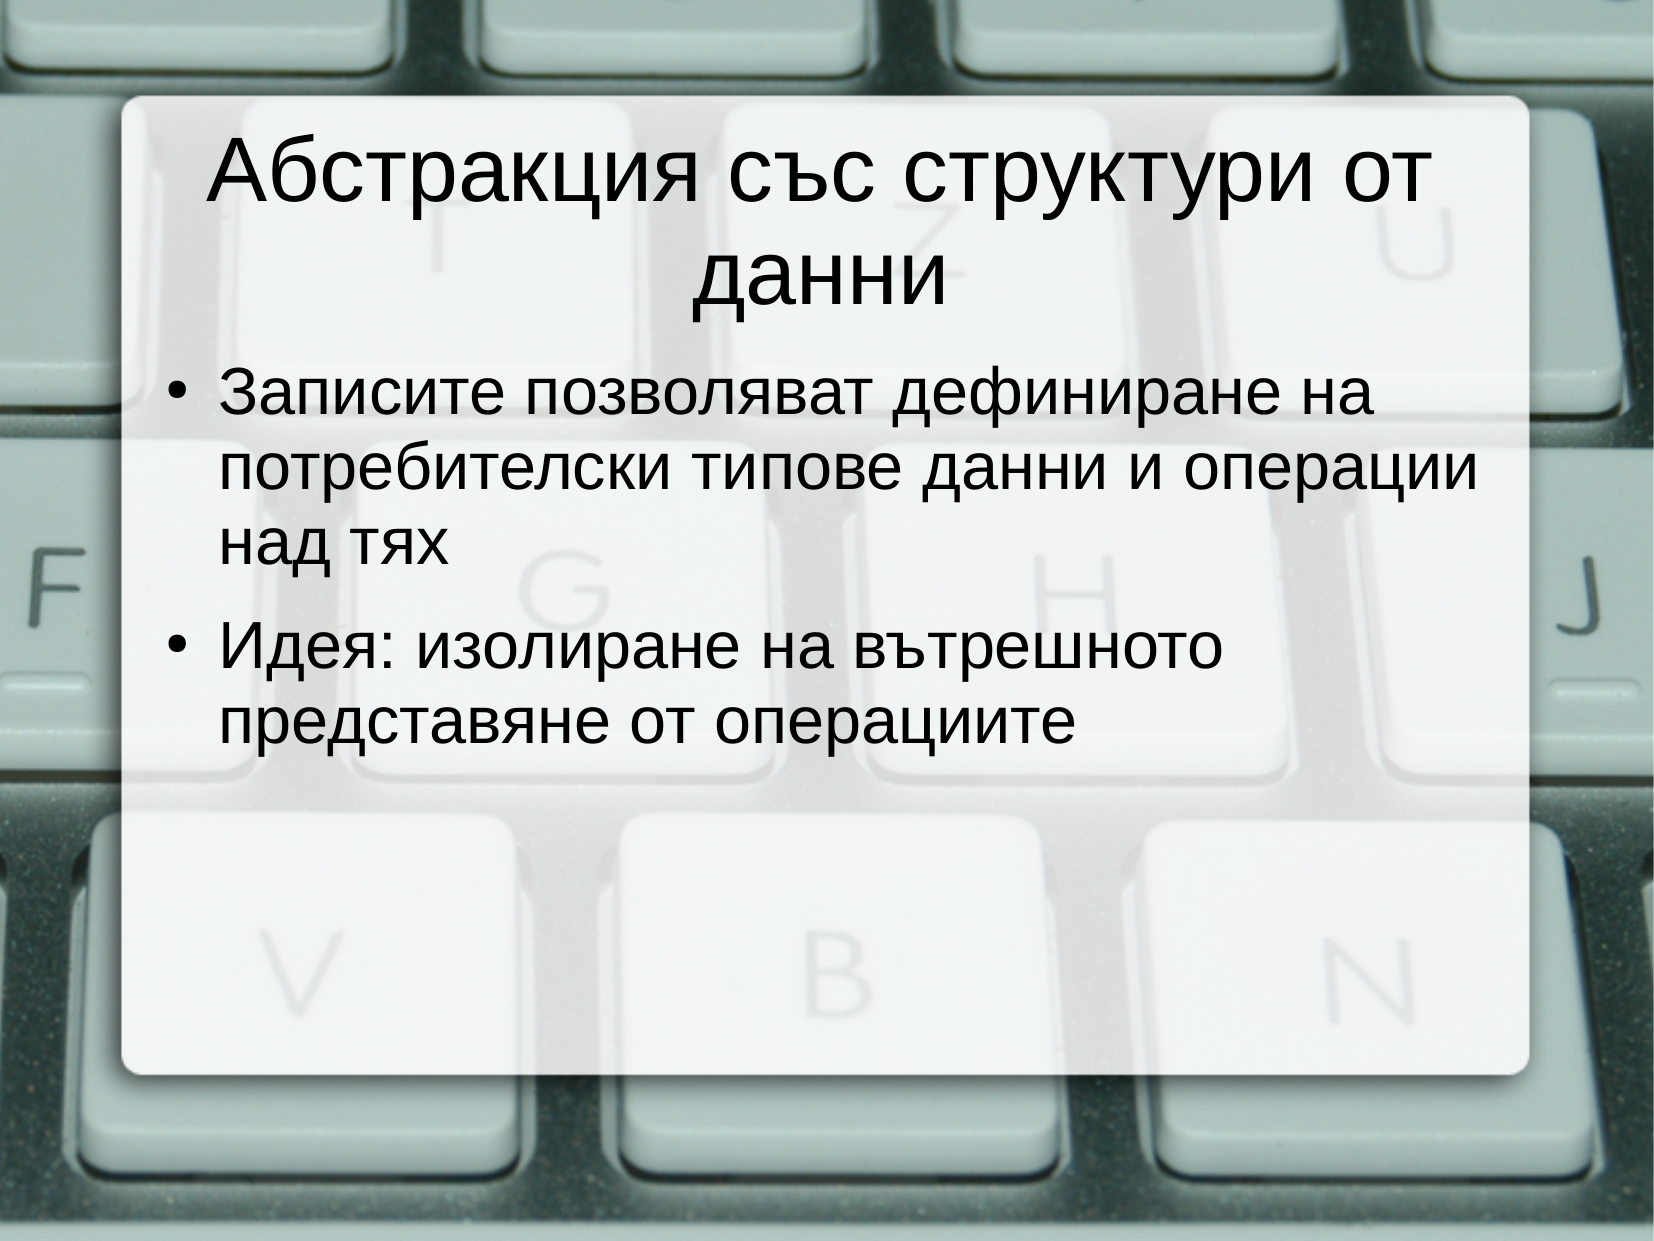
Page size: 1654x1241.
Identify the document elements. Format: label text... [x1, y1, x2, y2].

list Записите позволяват дефиниране на потребителски типове данни и операции над тях Идея: изолиране на вътрешното представяне от операциите [147, 354, 1506, 1074]
title Абстракция със структури от данни [135, 117, 1506, 325]
picture [0, 0, 1654, 1241]
